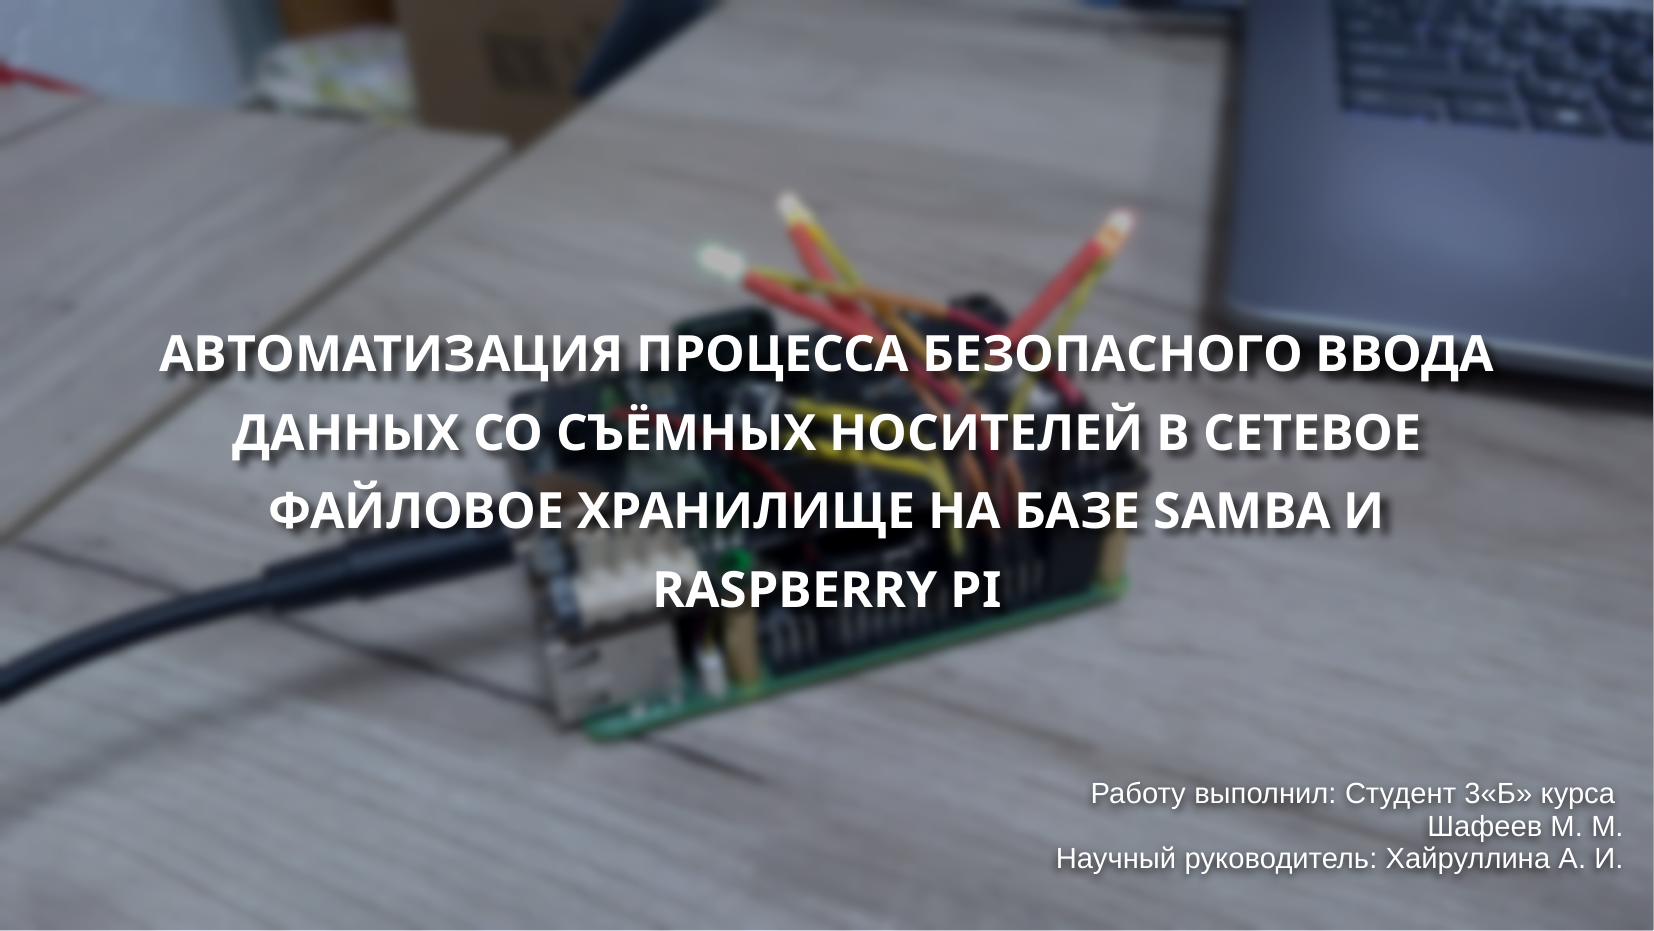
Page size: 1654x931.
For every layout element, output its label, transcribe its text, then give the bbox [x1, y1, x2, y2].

picture [0, 0, 1653, 931]
subtitle Работу выполнил: Студент 3«Б» курса Шафеев М. М. Научный руководитель: Хайруллина А. И. [1027, 708, 1625, 876]
title АВТОМАТИЗАЦИЯ ПРОЦЕССА БЕЗОПАСНОГО ВВОДА ДАННЫХ СО СЪЁМНЫХ НОСИТЕЛЕЙ В СЕТЕВОЕ ФАЙЛОВОЕ ХРАНИЛИЩЕ НА БАЗЕ SAMBA И RASPBERRY PI [82, 269, 1572, 661]
